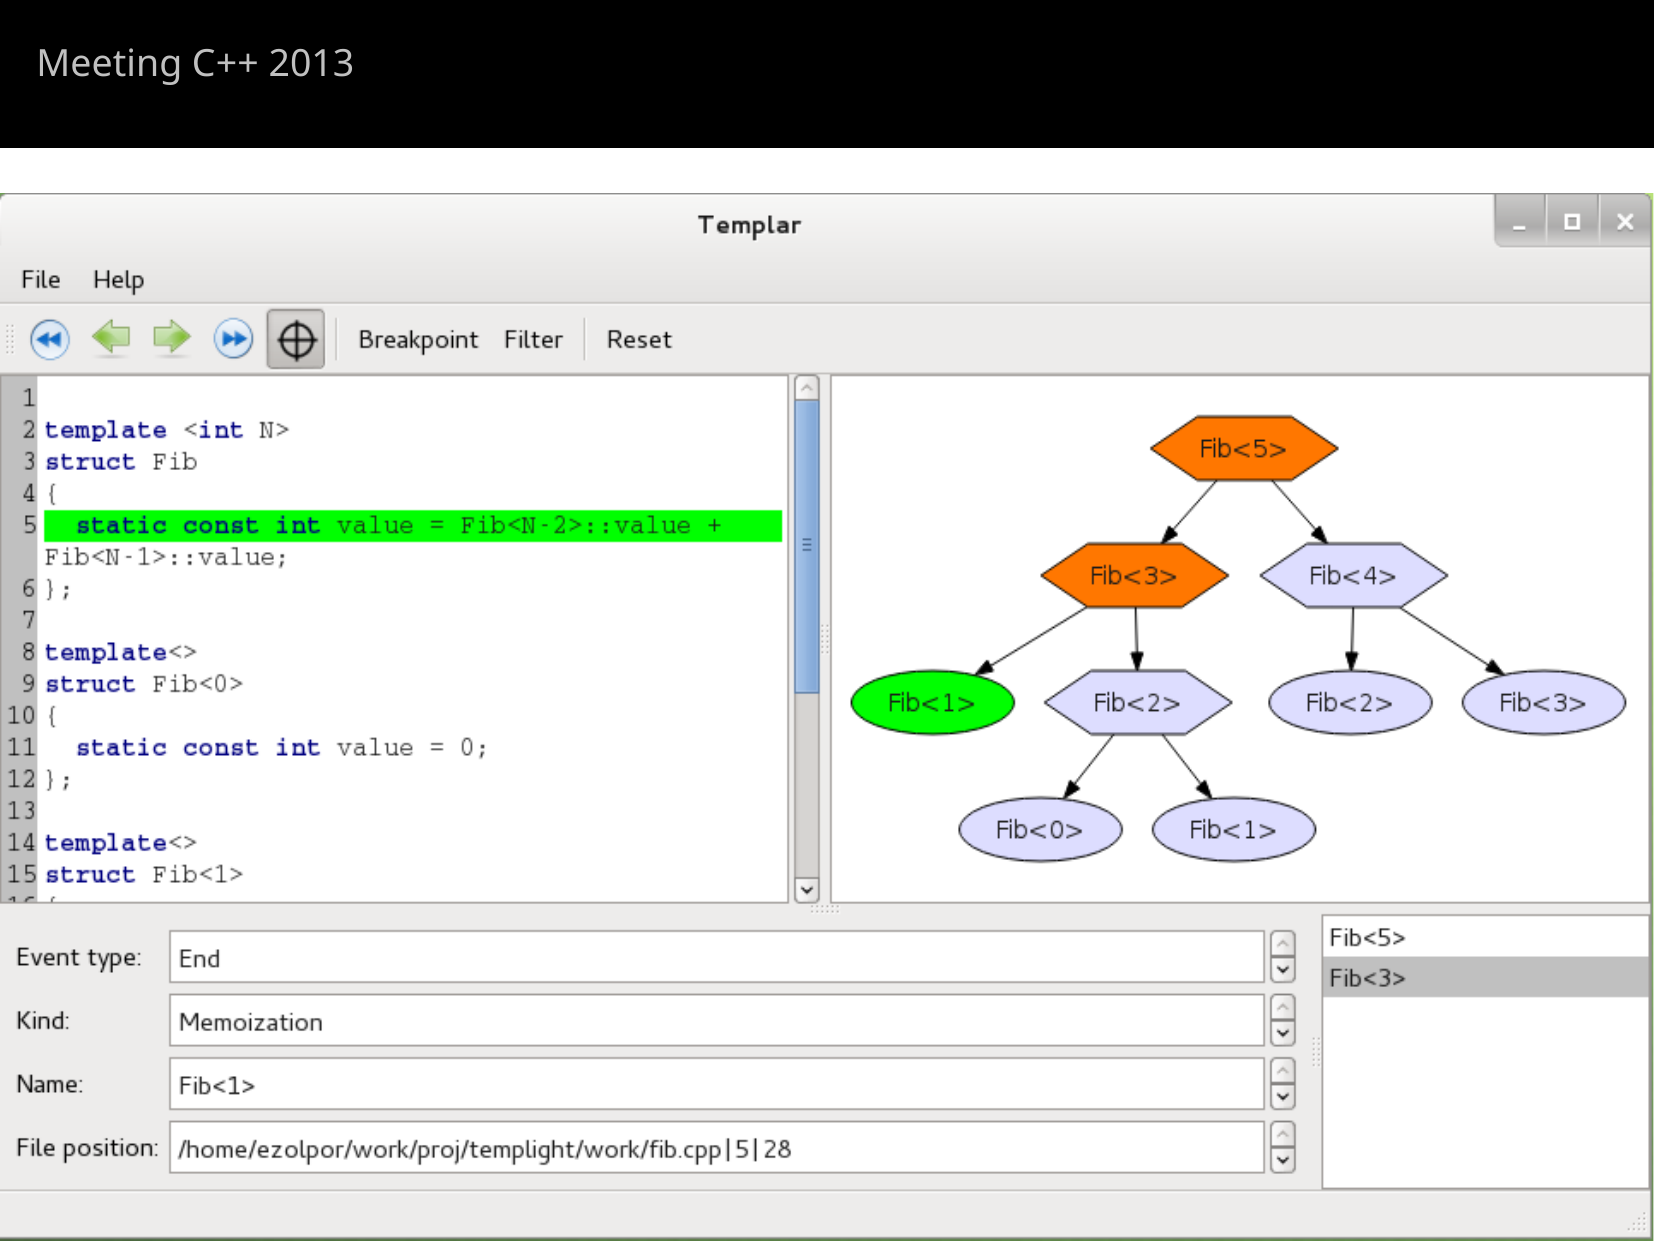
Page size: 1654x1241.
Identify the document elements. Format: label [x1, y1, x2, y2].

picture [0, 193, 1654, 1241]
